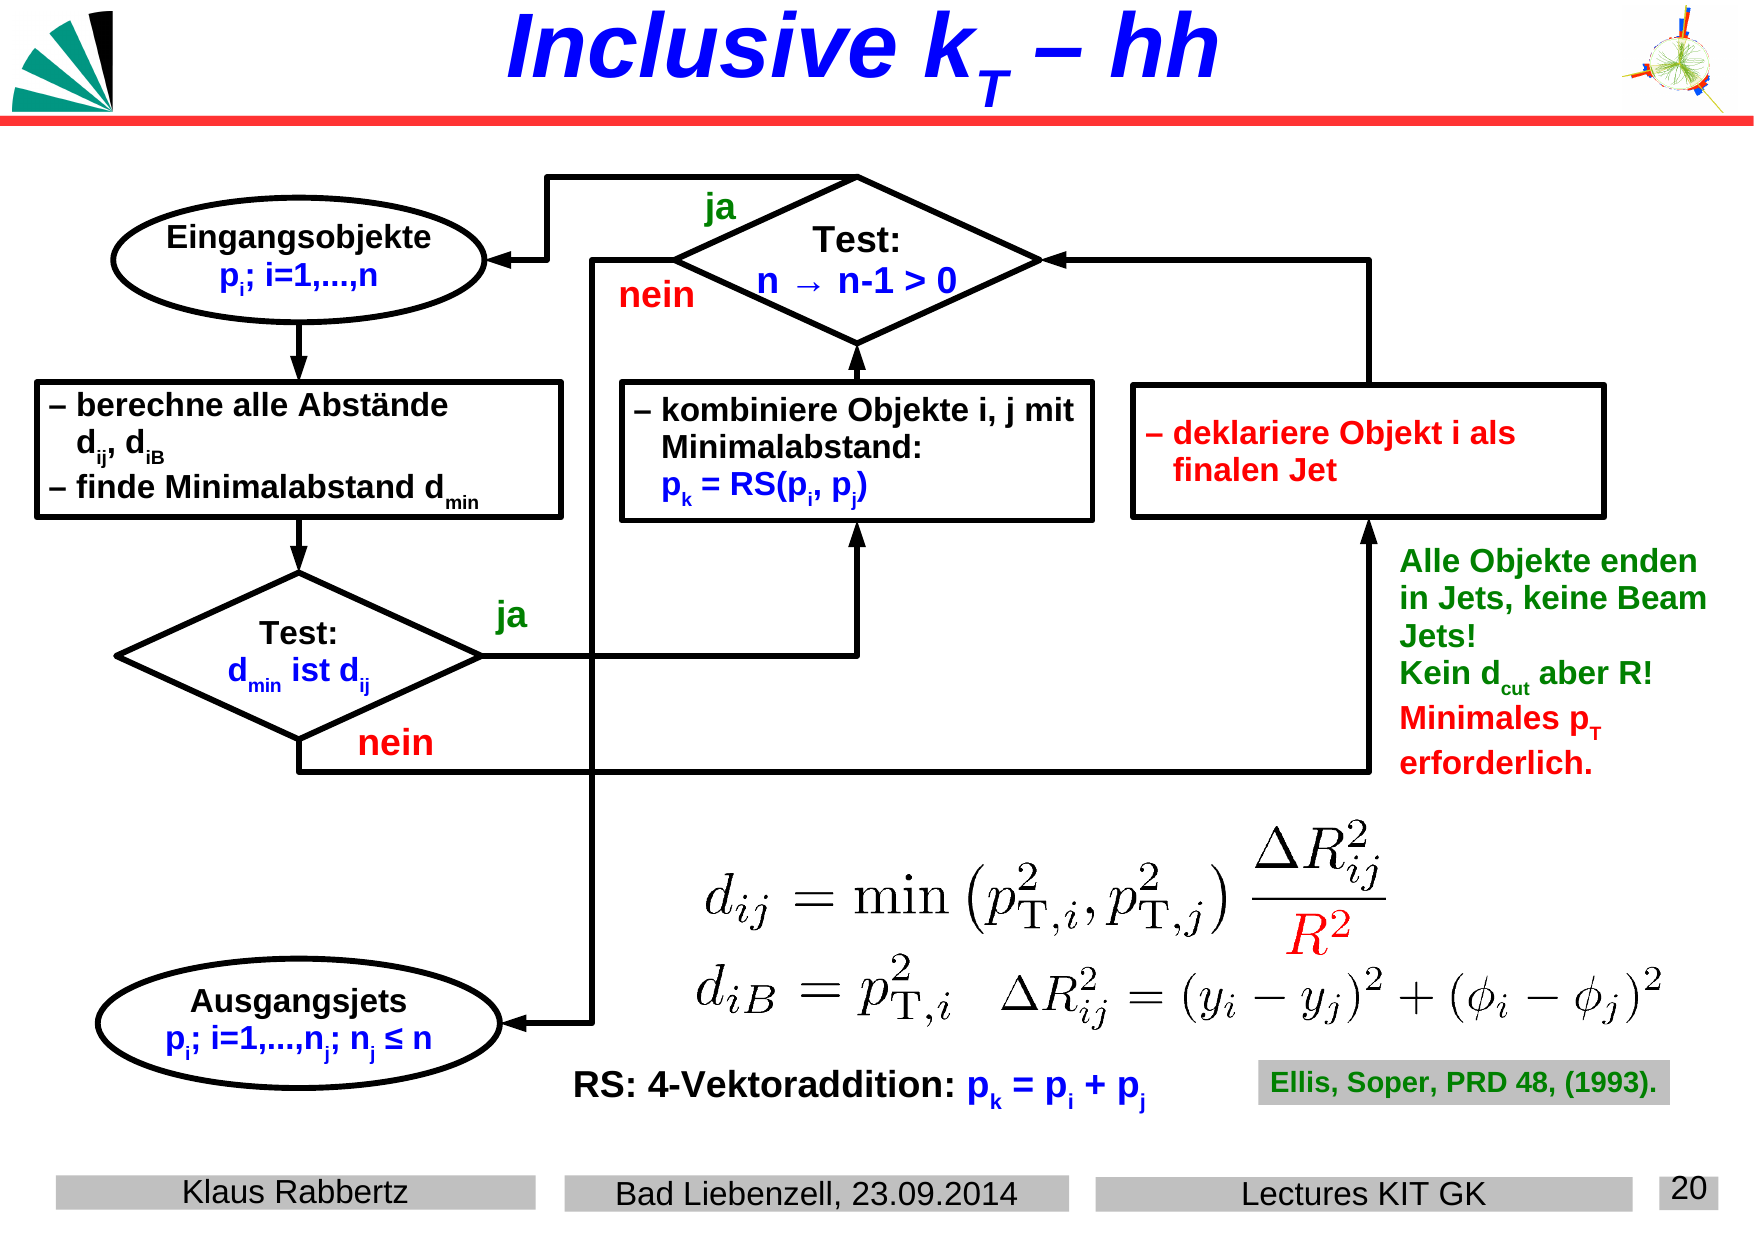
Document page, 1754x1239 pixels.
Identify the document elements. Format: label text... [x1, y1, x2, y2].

picture [995, 962, 1667, 1032]
text_box nein [606, 267, 708, 322]
text_box ja [484, 588, 540, 642]
text_box nein [345, 715, 447, 766]
text_box Ausgangsjets pi; i=1,...,nj; nj ≤ n [97, 958, 500, 1089]
text_box RS: 4-Vektoraddition: pk = pi + pj [561, 1057, 1157, 1121]
picture [1622, 5, 1738, 113]
text_box – deklariere Objekt i als finalen Jet [1133, 384, 1605, 518]
text_box Test: n → n-1 > 0 [748, 177, 1039, 343]
picture [690, 816, 1395, 1030]
picture [12, 11, 113, 113]
text_box Test: dmin ist dij [116, 572, 482, 739]
text_box – kombiniere Objekte i, j mit Minimalabstand: pk = RS(pi, pj) [621, 382, 1093, 521]
text_box Ellis, Soper, PRD 48, (1993). [1258, 1060, 1669, 1105]
text_box ja [692, 179, 748, 301]
title Inclusive kT – hh [153, 0, 1600, 119]
text_box – berechne alle Abstände dij, diB – finde Minimalabstand dmin [36, 382, 561, 518]
text_box Alle Objekte enden in Jets, keine Beam Jets! Kein dcut aber R! Minimales pT erforderlich. [1387, 537, 1720, 790]
text_box Eingangsobjekte pi; i=1,...,n [113, 197, 485, 323]
